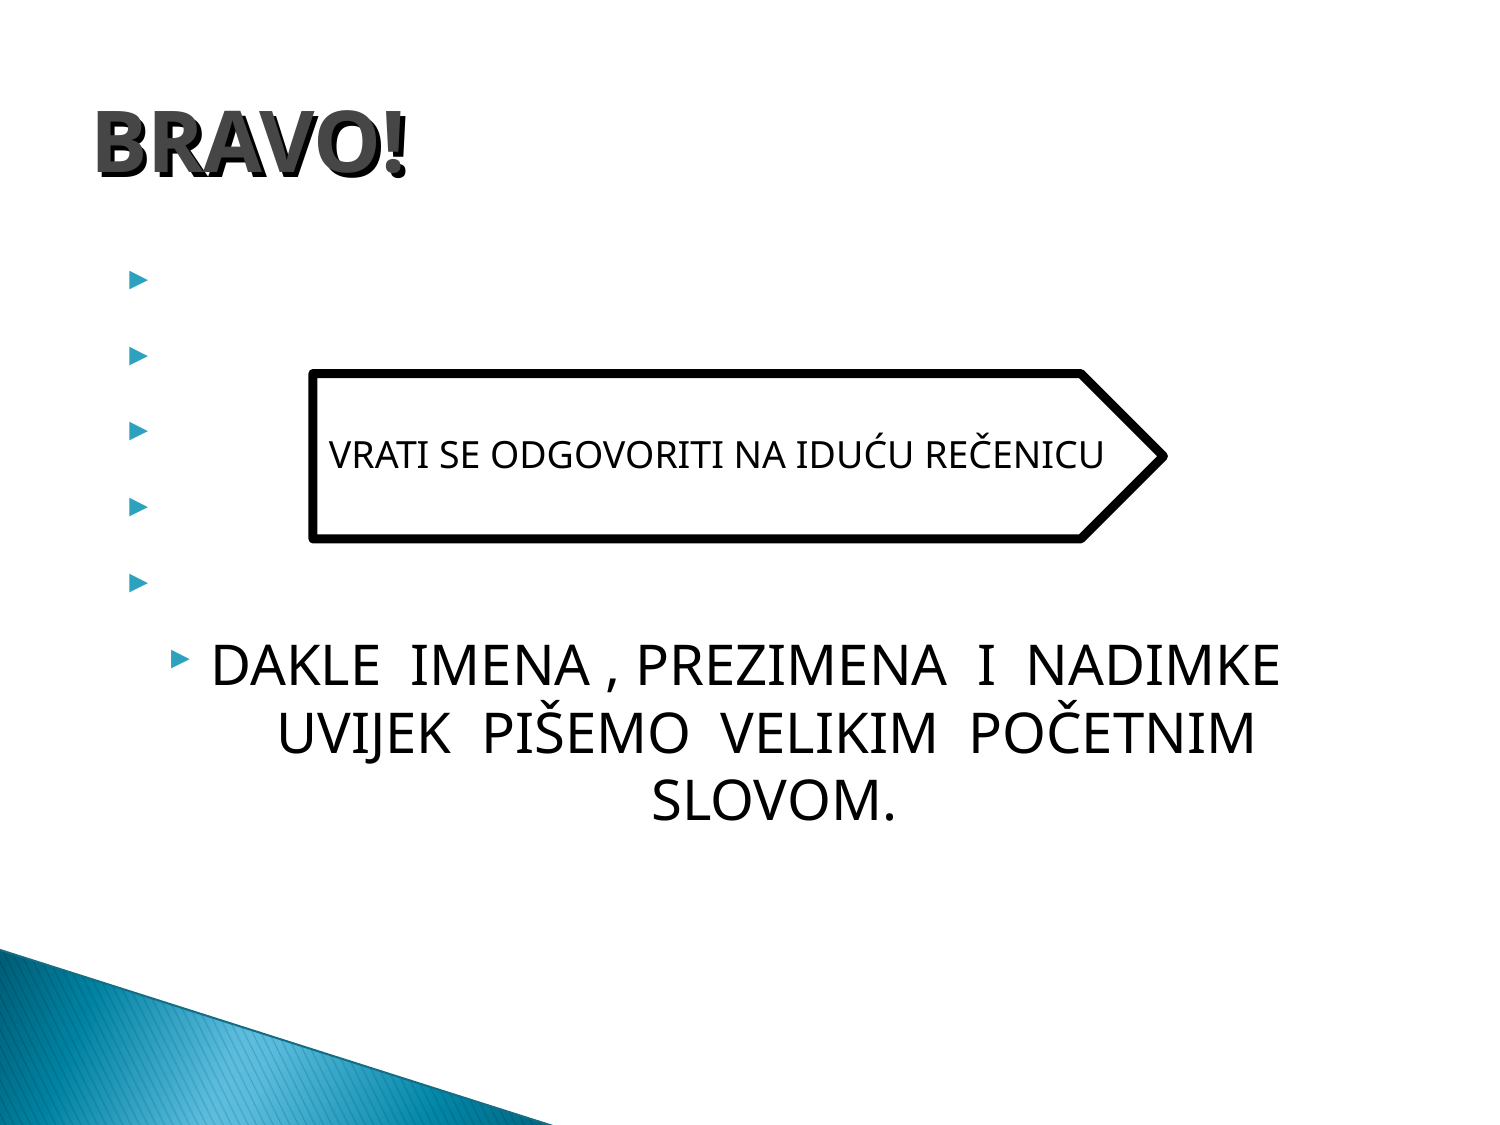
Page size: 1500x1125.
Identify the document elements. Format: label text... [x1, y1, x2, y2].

title BRAVO! [75, 45, 1426, 233]
list DAKLE IMENA , PREZIMENA I NADIMKE UVIJEK PIŠEMO VELIKIM POČETNIM SLOVOM. [75, 243, 1426, 986]
text_box VRATI SE ODGOVORITI NA IDUĆU REČENICU [312, 373, 1164, 539]
